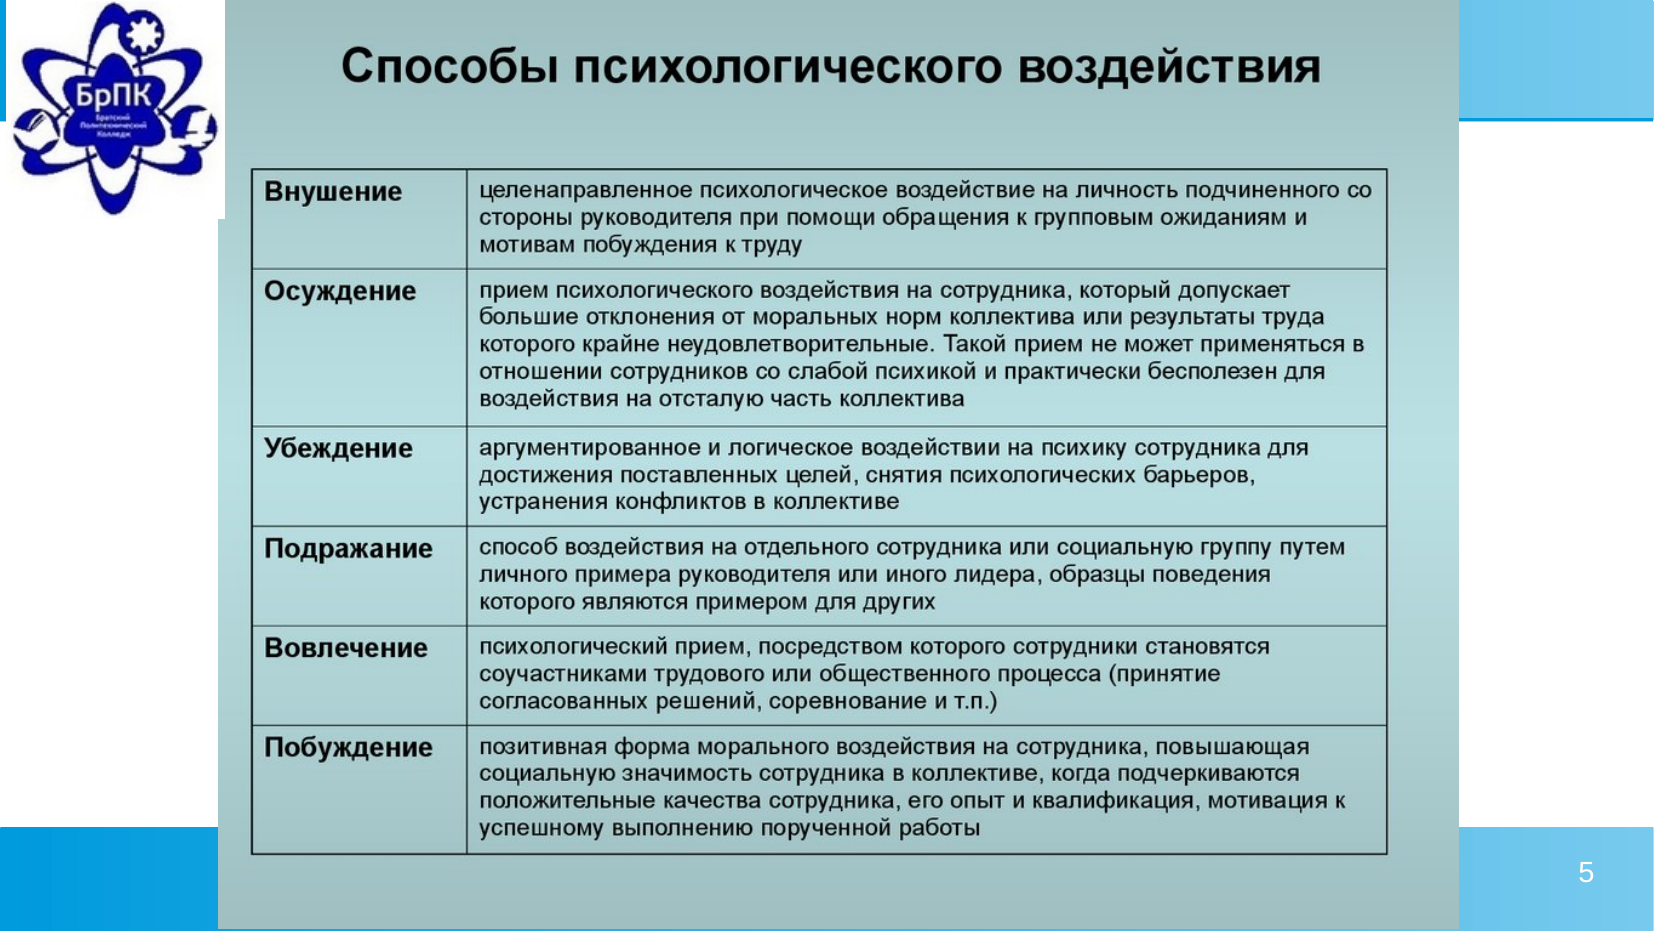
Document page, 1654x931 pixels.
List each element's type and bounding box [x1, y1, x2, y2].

picture [6, 0, 1459, 929]
